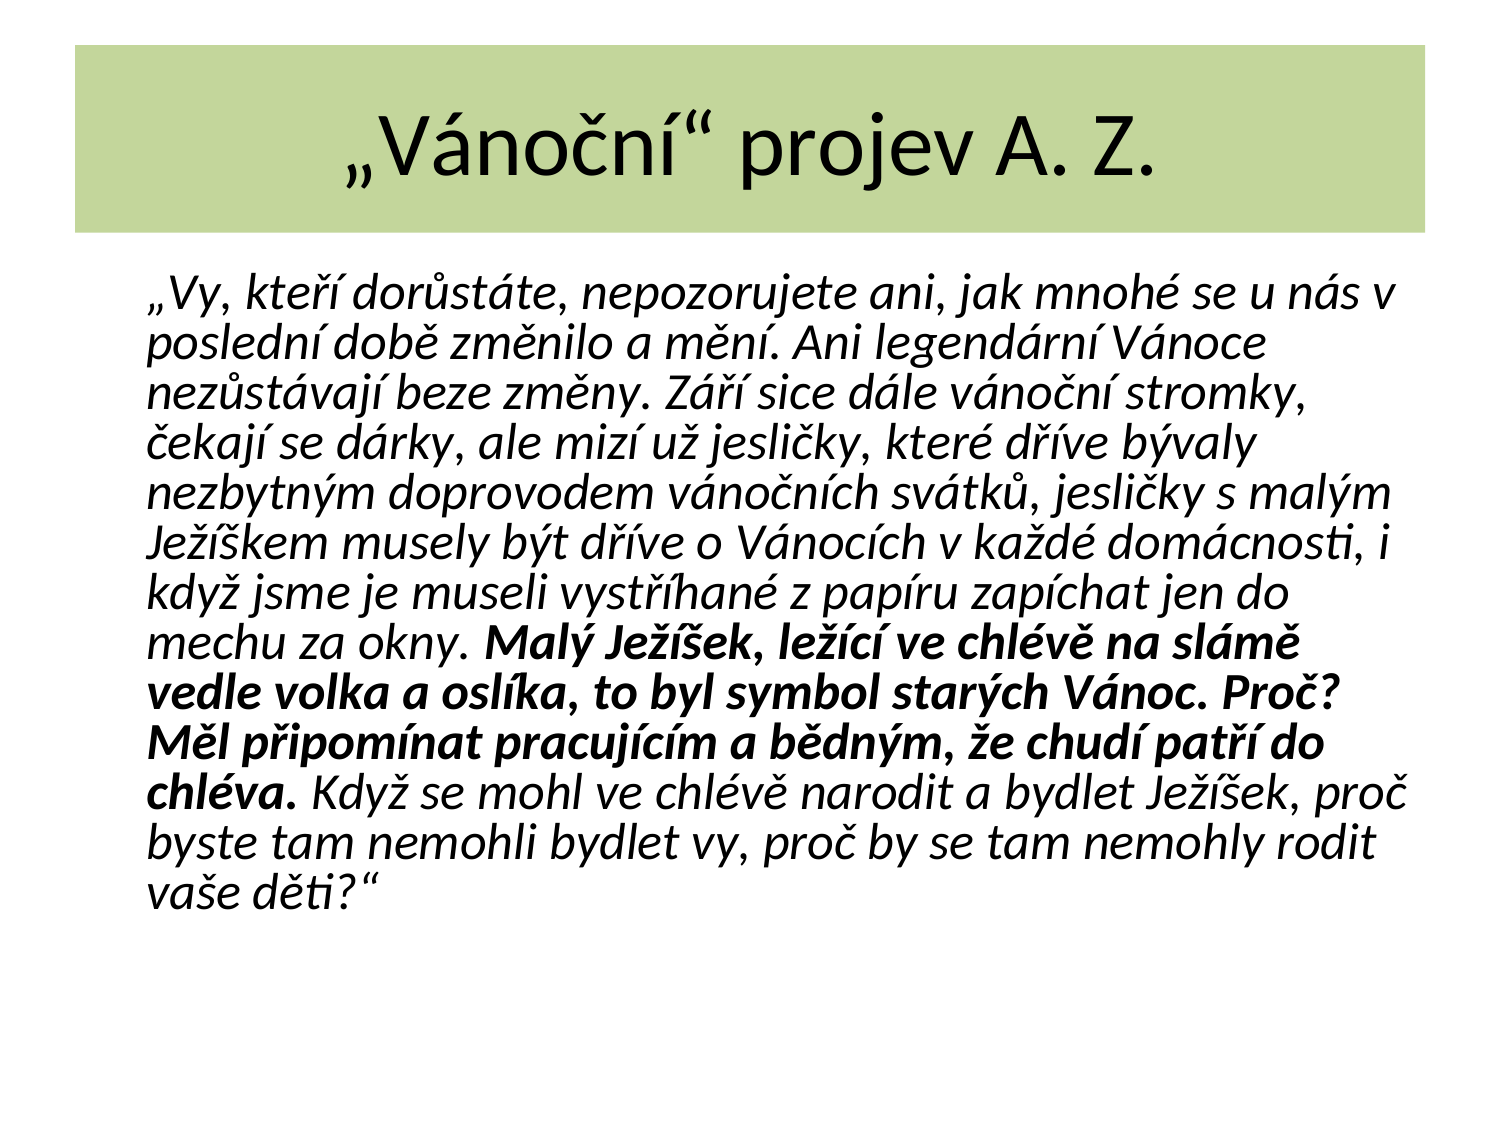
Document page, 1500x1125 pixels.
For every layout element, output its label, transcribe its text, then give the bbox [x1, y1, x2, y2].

list „Vy, kteří dorůstáte, nepozorujete ani, jak mnohé se u nás v poslední době změnilo a mění. Ani legendární Vánoce nezůstávají beze změny. Září sice dále vánoční stromky, čekají se dárky, ale mizí už jesličky, které dříve bývaly nezbytným doprovodem vánočních svátků, jesličky s malým Ježíškem musely být dříve o Vánocích v každé domácnosti, i když jsme je museli vystříhané z papíru zapíchat jen do mechu za okny. Malý Ježíšek, ležící ve chlévě na slámě vedle volka a oslíka, to byl symbol starých Vánoc. Proč? Měl připomínat pracujícím a bědným, že chudí patří do chléva. Když se mohl ve chlévě narodit a bydlet Ježíšek, proč byste tam nemohli bydlet vy, proč by se tam nemohly rodit vaše děti?“ [75, 262, 1426, 1006]
title „Vánoční“ projev A. Z. [75, 45, 1426, 233]
